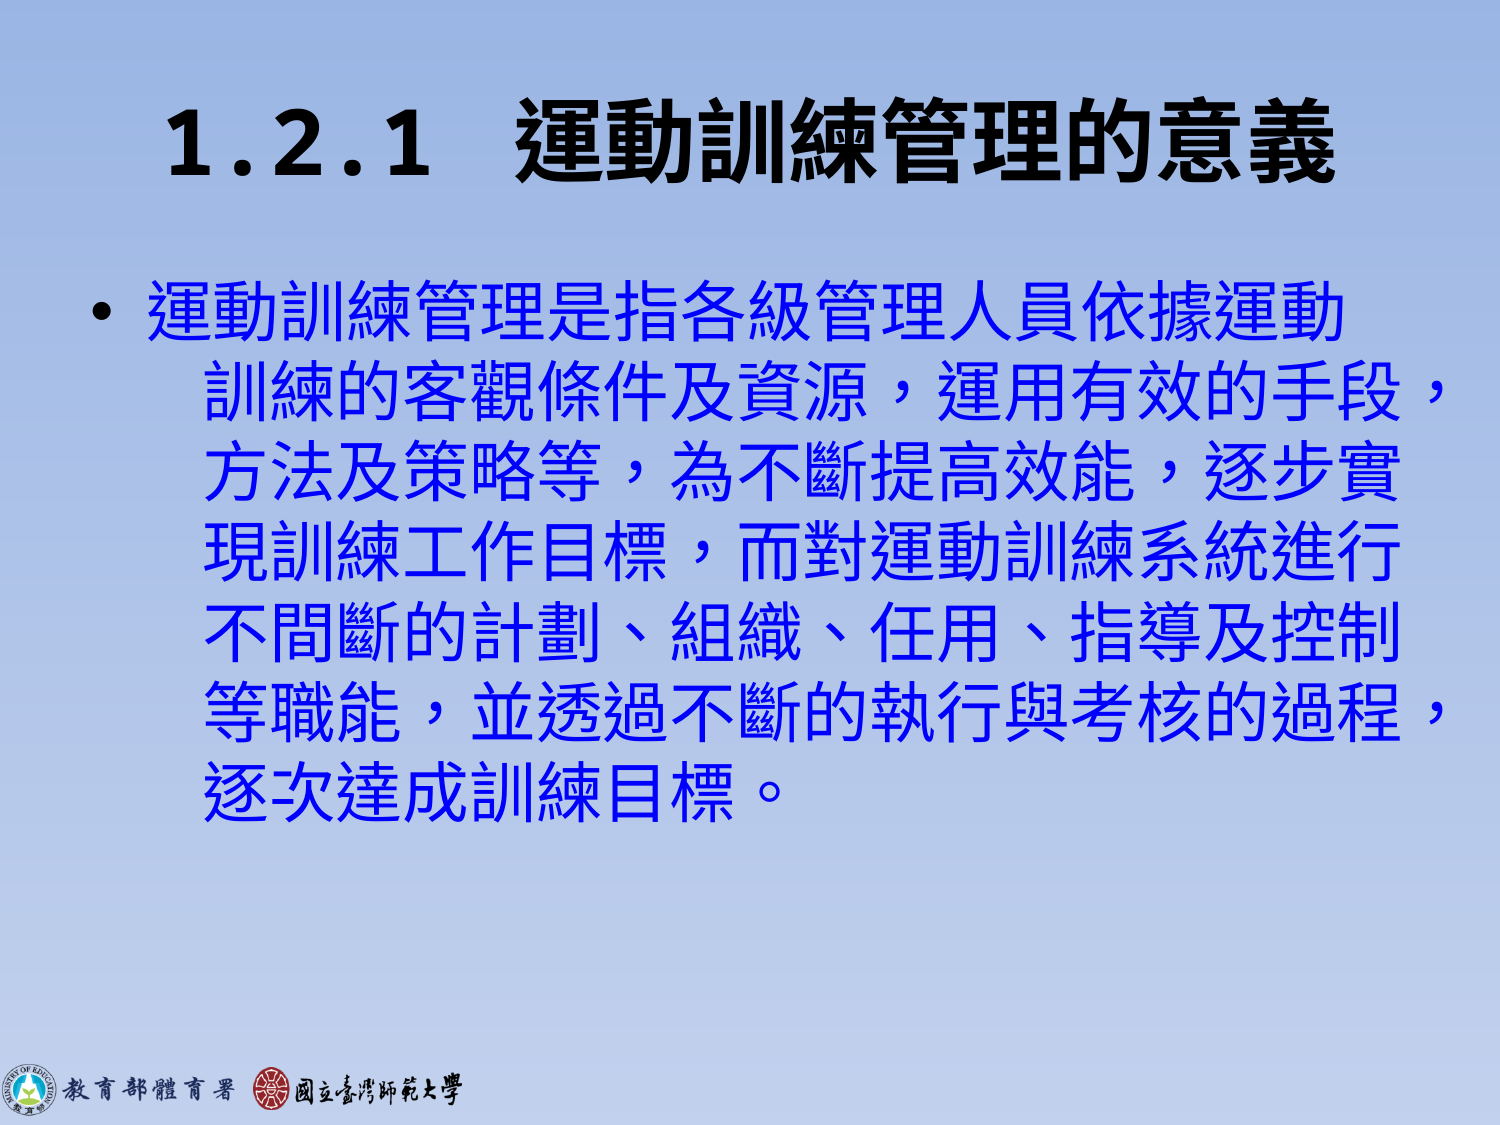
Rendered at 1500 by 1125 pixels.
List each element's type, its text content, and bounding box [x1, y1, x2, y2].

list 運動訓練管理是指各級管理人員依據運動訓練的客觀條件及資源，運用有效的手段，方法及策略等，為不斷提高效能，逐步實現訓練工作目標，而對運動訓練系統進行不間斷的計劃、組織、任用、指導及控制等職能，並透過不斷的執行與考核的過程，逐次達成訓練目標。 [75, 262, 1426, 1005]
title 1.2.1 運動訓練管理的意義 [75, 45, 1426, 233]
